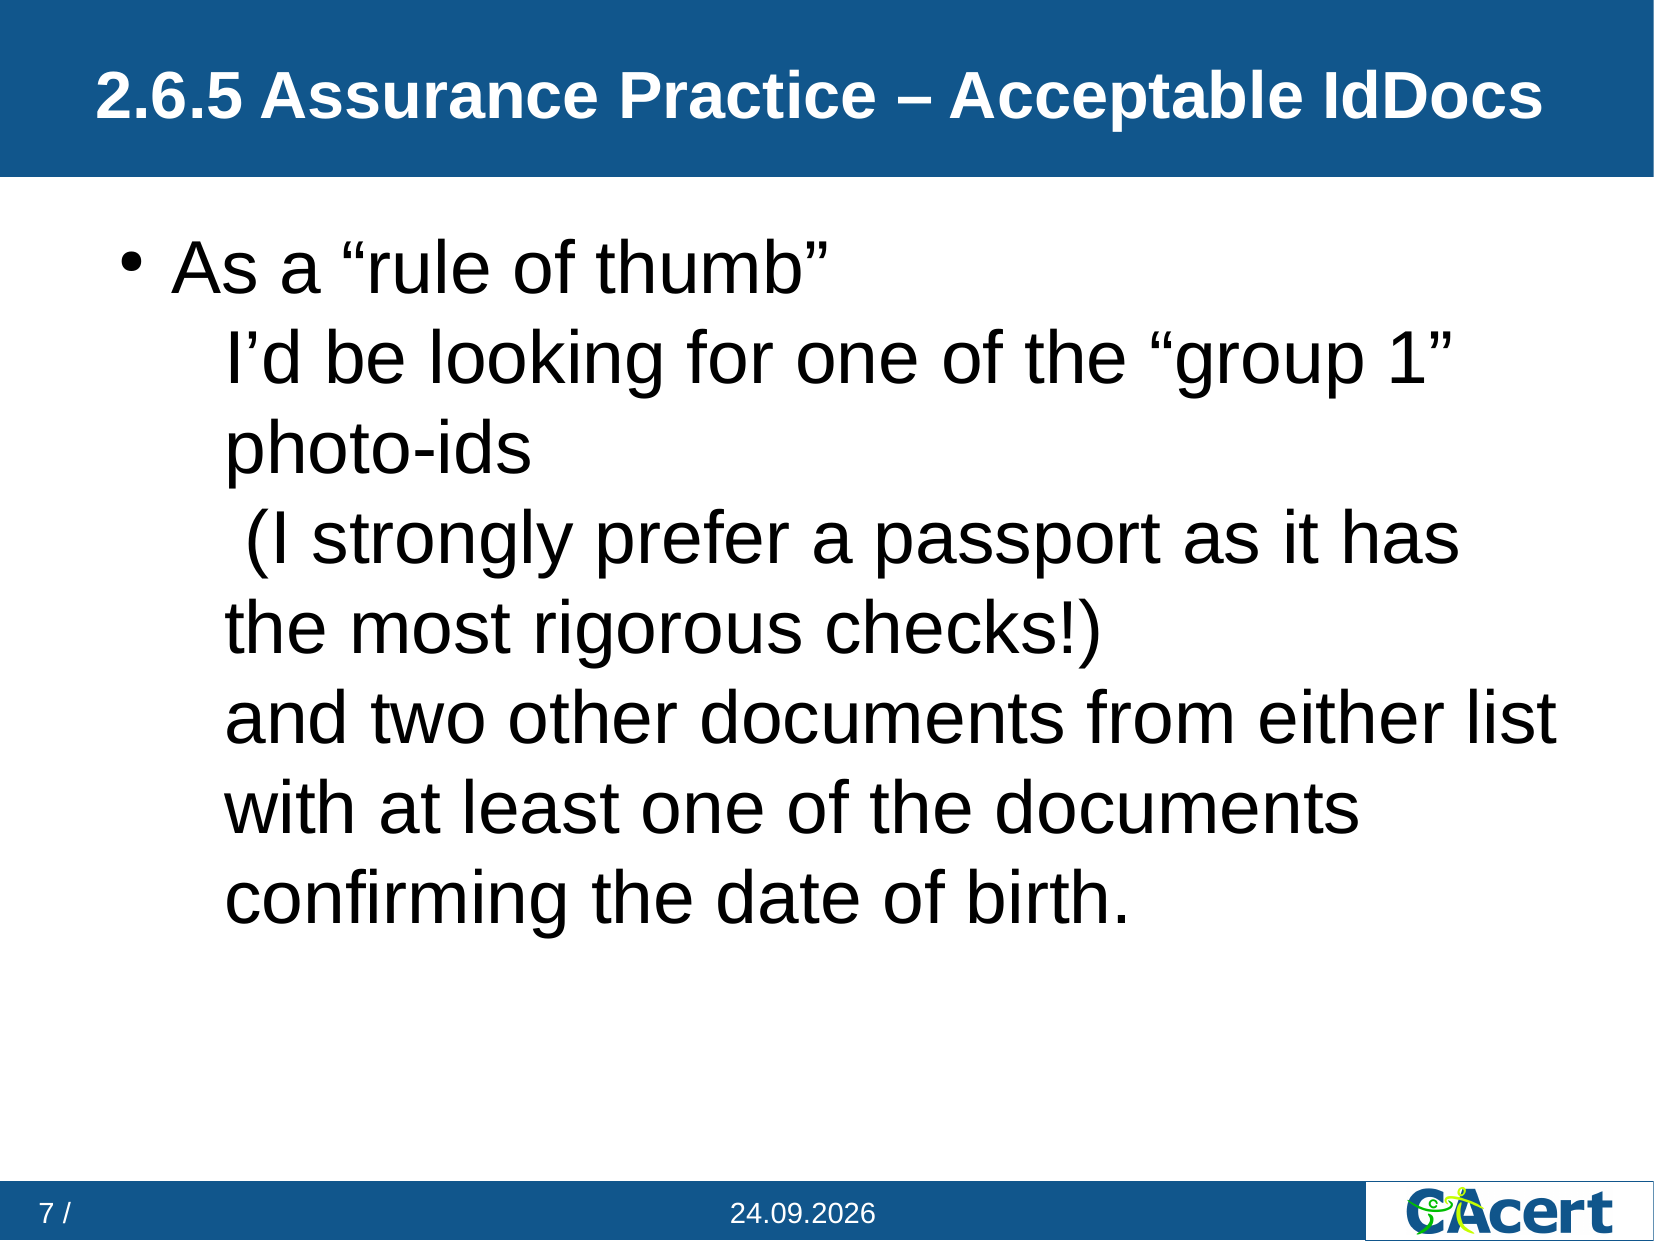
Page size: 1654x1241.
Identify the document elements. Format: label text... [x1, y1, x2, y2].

list As a “rule of thumb” I’d be looking for one of the “group 1” photo-ids (I strongly prefer a passport as it has the most rigorous checks!) and two other documents from either list with at least one of the documents confirming the date of birth. [82, 218, 1571, 939]
title 2.6.5 Assurance Practice – Acceptable IdDocs [76, 51, 1565, 132]
picture [1406, 1186, 1613, 1235]
